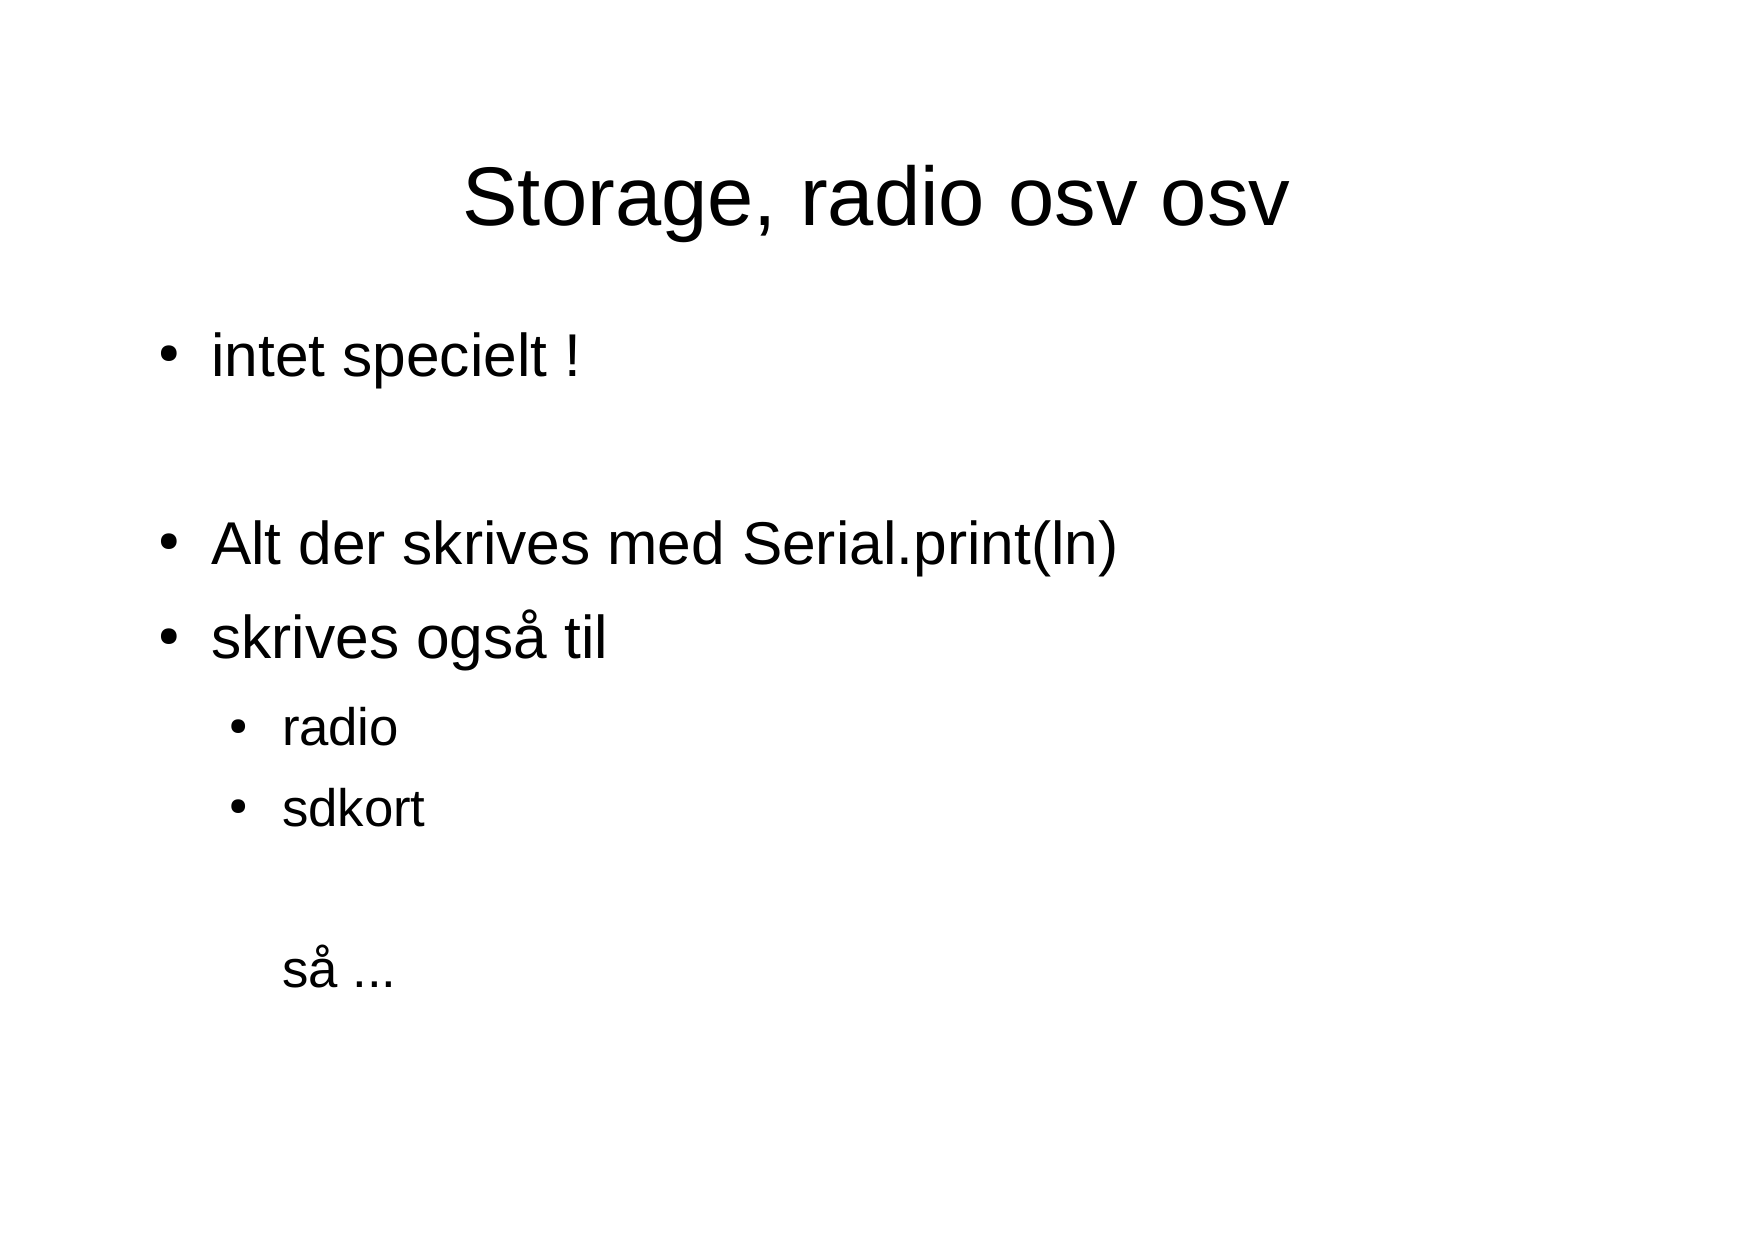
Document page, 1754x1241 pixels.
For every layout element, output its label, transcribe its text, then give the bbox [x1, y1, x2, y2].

list intet specielt ! Alt der skrives med Serial.print(ln) skrives også til radio sdkort så ... [140, 321, 1614, 1119]
title Storage, radio osv osv [140, 103, 1614, 291]
